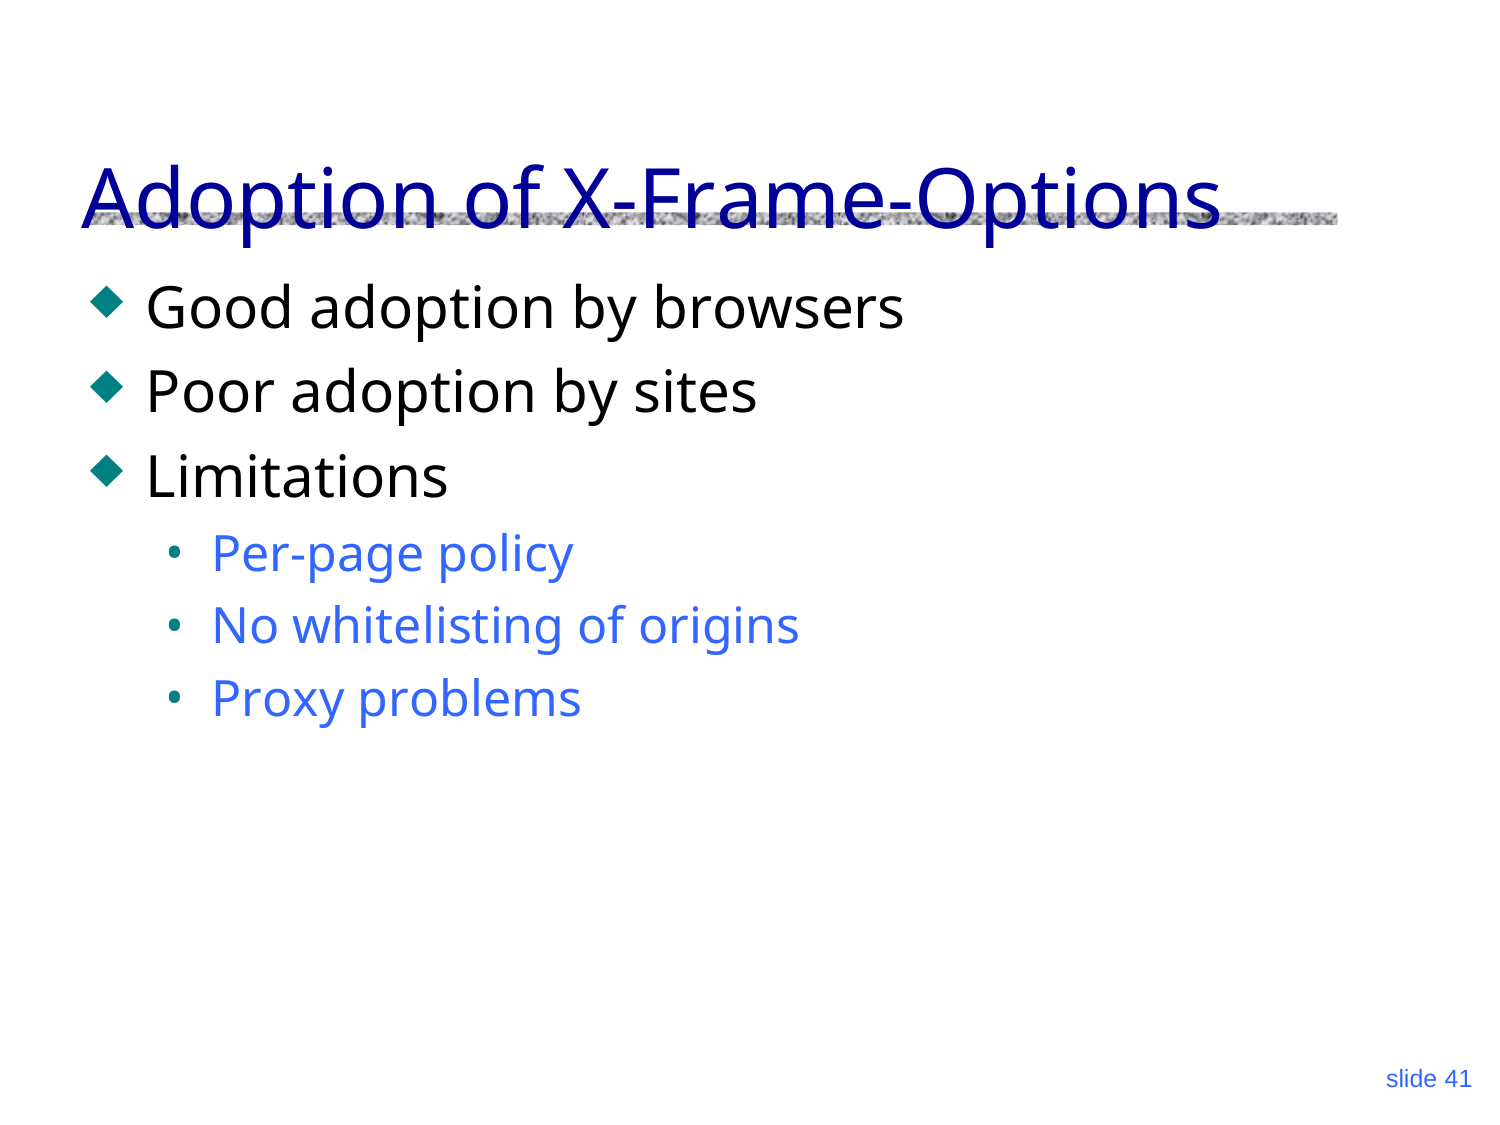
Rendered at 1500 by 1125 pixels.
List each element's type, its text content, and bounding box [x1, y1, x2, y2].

picture [223, 212, 243, 226]
picture [1177, 212, 1212, 226]
picture [499, 212, 521, 226]
picture [756, 212, 769, 226]
picture [528, 212, 572, 226]
picture [434, 212, 476, 226]
picture [695, 212, 724, 226]
picture [601, 212, 646, 226]
picture [302, 212, 324, 226]
picture [994, 212, 1017, 223]
picture [90, 212, 125, 226]
picture [199, 212, 224, 223]
picture [475, 212, 500, 223]
picture [178, 212, 200, 226]
picture [654, 212, 688, 226]
picture [930, 212, 963, 222]
picture [853, 212, 932, 226]
picture [1146, 212, 1169, 226]
picture [351, 212, 376, 223]
picture [572, 212, 600, 226]
picture [1018, 212, 1041, 226]
text_box slide <number> [1174, 1025, 1488, 1101]
picture [128, 212, 146, 226]
picture [961, 212, 986, 226]
text_box Adoption of X-Frame-Options [66, 37, 1342, 188]
picture [1074, 212, 1095, 226]
picture [251, 212, 274, 223]
picture [375, 212, 396, 226]
picture [1094, 212, 1119, 223]
picture [1045, 212, 1067, 226]
picture [147, 212, 170, 223]
picture [727, 212, 749, 223]
picture [275, 212, 298, 226]
picture [833, 212, 854, 226]
picture [1118, 212, 1139, 226]
text_box Good adoption by browsers Poor adoption by sites Limitations Per-page policy No whitelisting of origins Proxy problems [74, 262, 1417, 994]
picture [1214, 212, 1338, 226]
picture [776, 212, 797, 226]
picture [331, 212, 352, 226]
picture [805, 212, 826, 226]
picture [403, 212, 426, 226]
